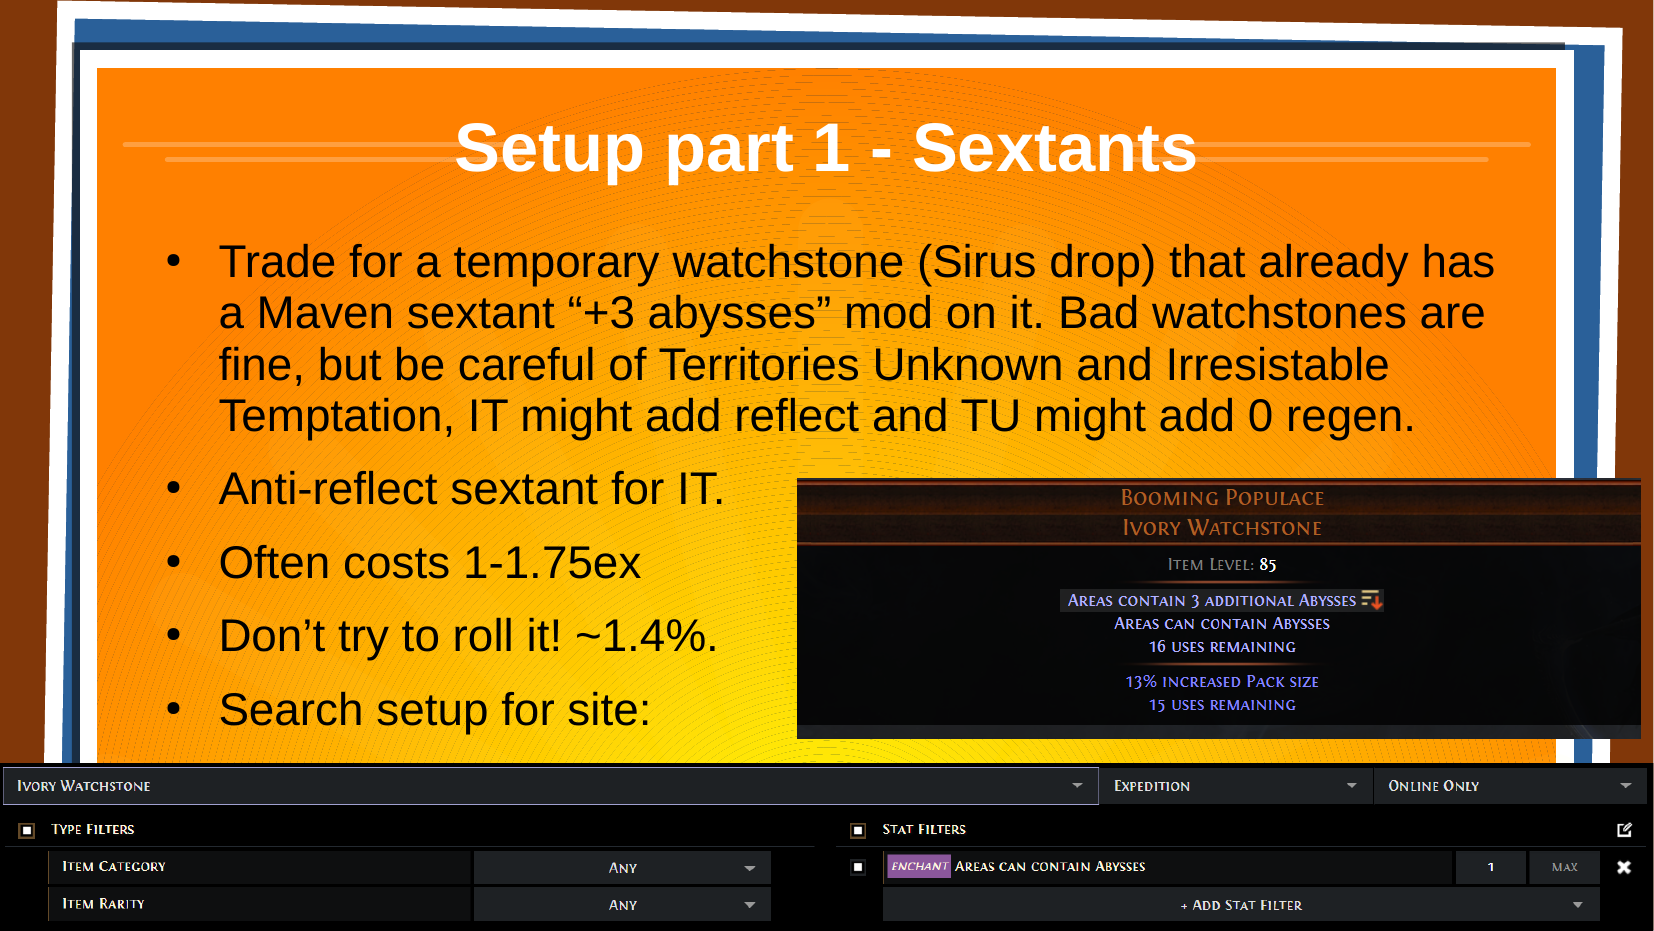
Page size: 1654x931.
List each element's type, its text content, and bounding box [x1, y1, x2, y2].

title Setup part 1 - Sextants [442, 70, 1211, 225]
picture [797, 478, 1641, 739]
list Trade for a temporary watchstone (Sirus drop) that already has a Maven sextant “+3 abysses” mod on it. Bad watchstones are fine, but be careful of Territories Unknown and Irresistable Temptation, IT might add reflect and TU might add 0 regen. Anti-reflect sextant for IT. Often costs 1-1.75ex Don’t try to roll it! ~1.4%. Search setup for site: [147, 236, 1506, 763]
picture [0, 763, 1654, 931]
